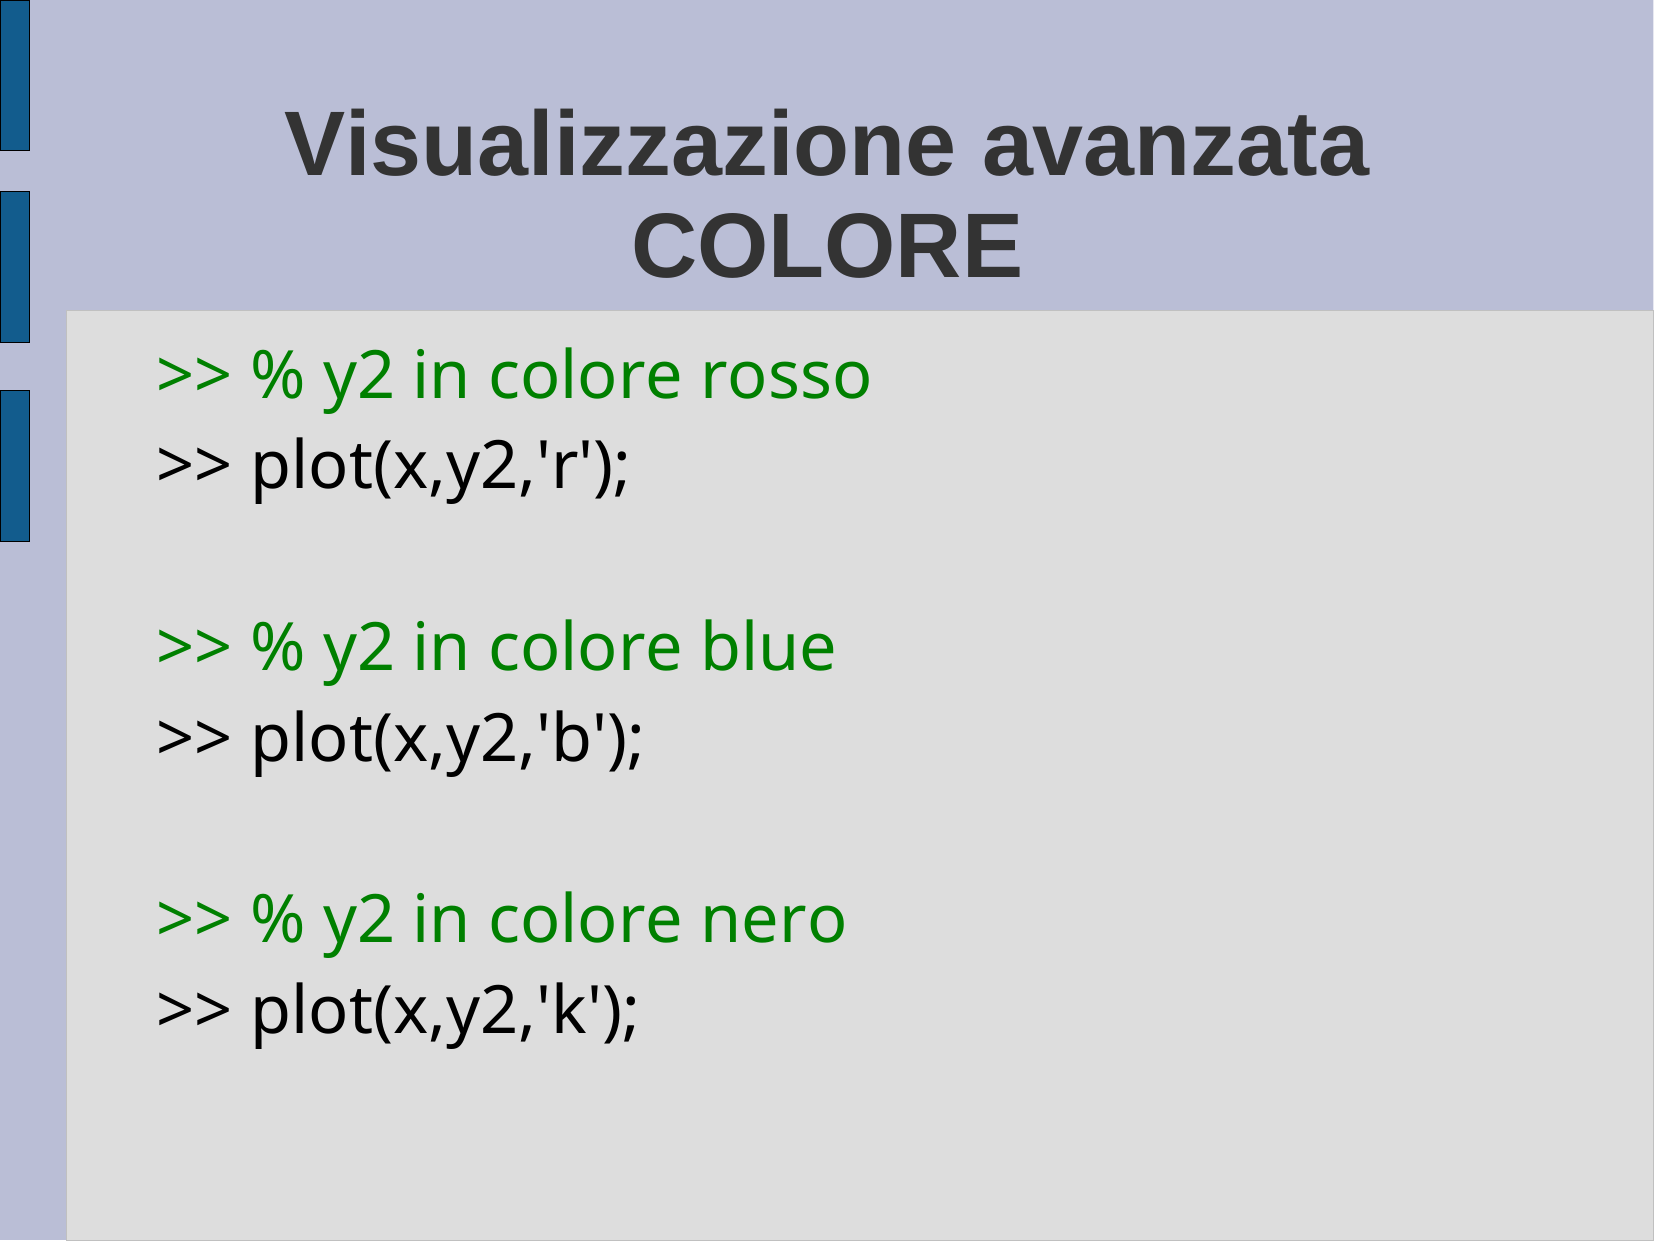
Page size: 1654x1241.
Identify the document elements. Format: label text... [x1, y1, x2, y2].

subtitle >> % y2 in colore rosso >> plot(x,y2,'r'); >> % y2 in colore blue >> plot(x,y2,'b'); >> % y2 in colore nero >> plot(x,y2,'k'); [121, 352, 1534, 1119]
title Visualizzazione avanzata COLORE [121, 91, 1534, 299]
